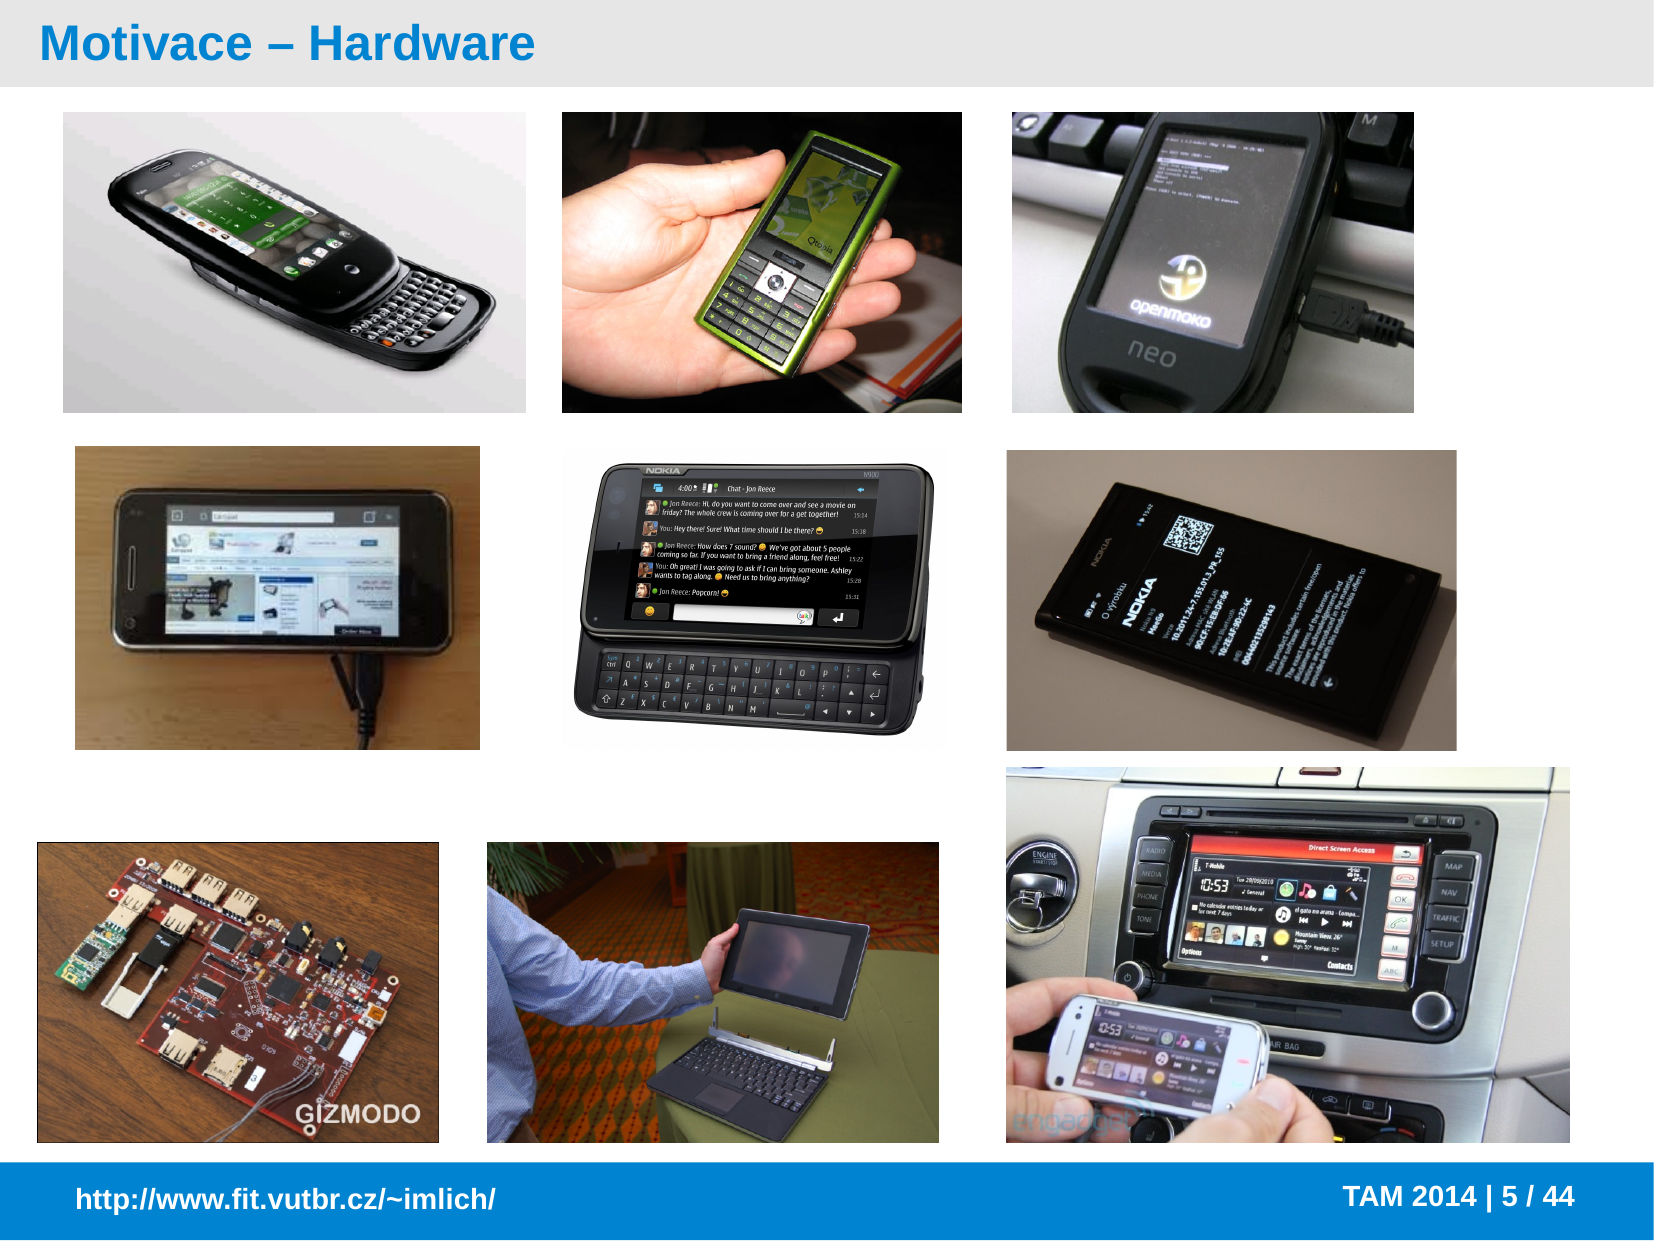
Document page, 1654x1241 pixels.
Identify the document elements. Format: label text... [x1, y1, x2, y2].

picture [487, 842, 939, 1143]
picture [63, 112, 526, 413]
picture [562, 449, 946, 751]
picture [75, 446, 480, 751]
picture [1012, 112, 1414, 413]
picture [1006, 767, 1570, 1143]
title Motivace – Hardware [39, 5, 1615, 81]
picture [562, 112, 962, 413]
picture [37, 842, 439, 1143]
picture [1006, 450, 1457, 751]
